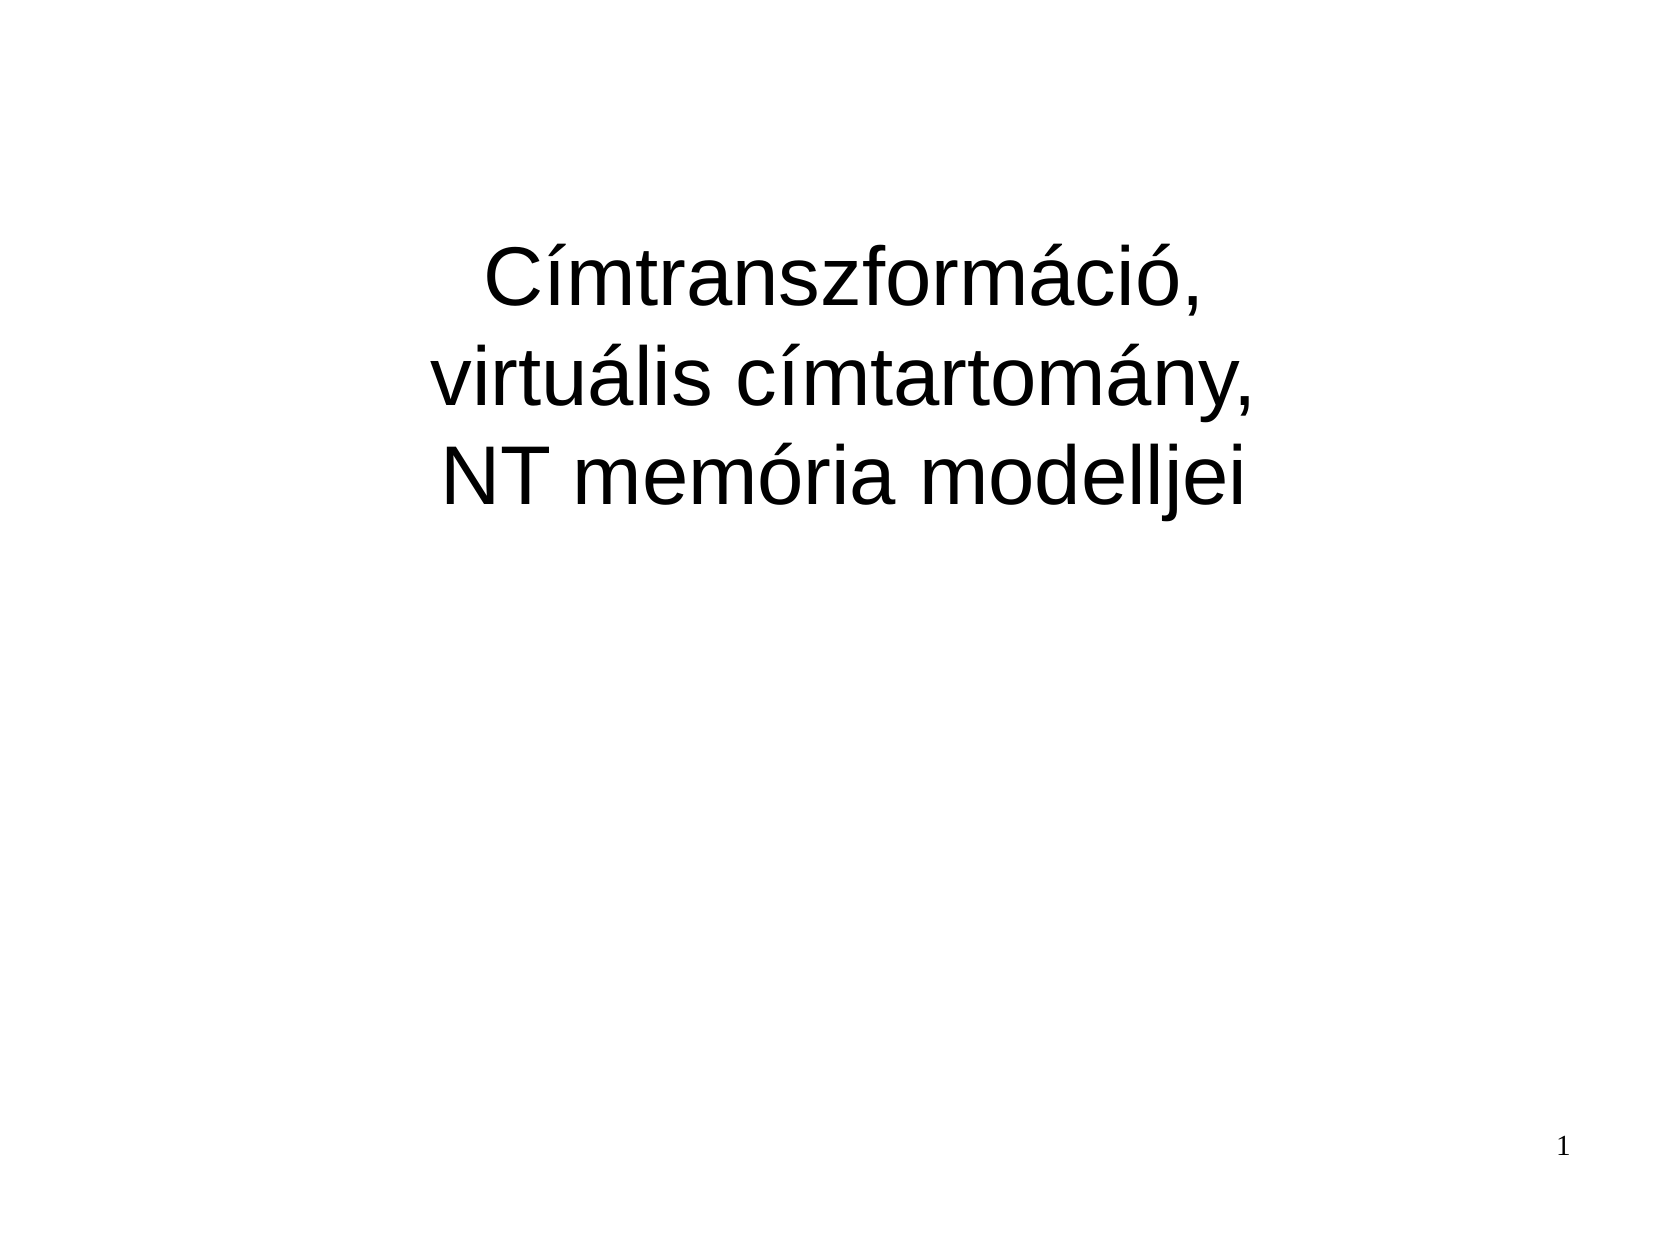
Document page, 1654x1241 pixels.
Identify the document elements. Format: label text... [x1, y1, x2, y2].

title Címtranszformáció, virtuális címtartomány, NT memória modelljei [123, 268, 1530, 475]
